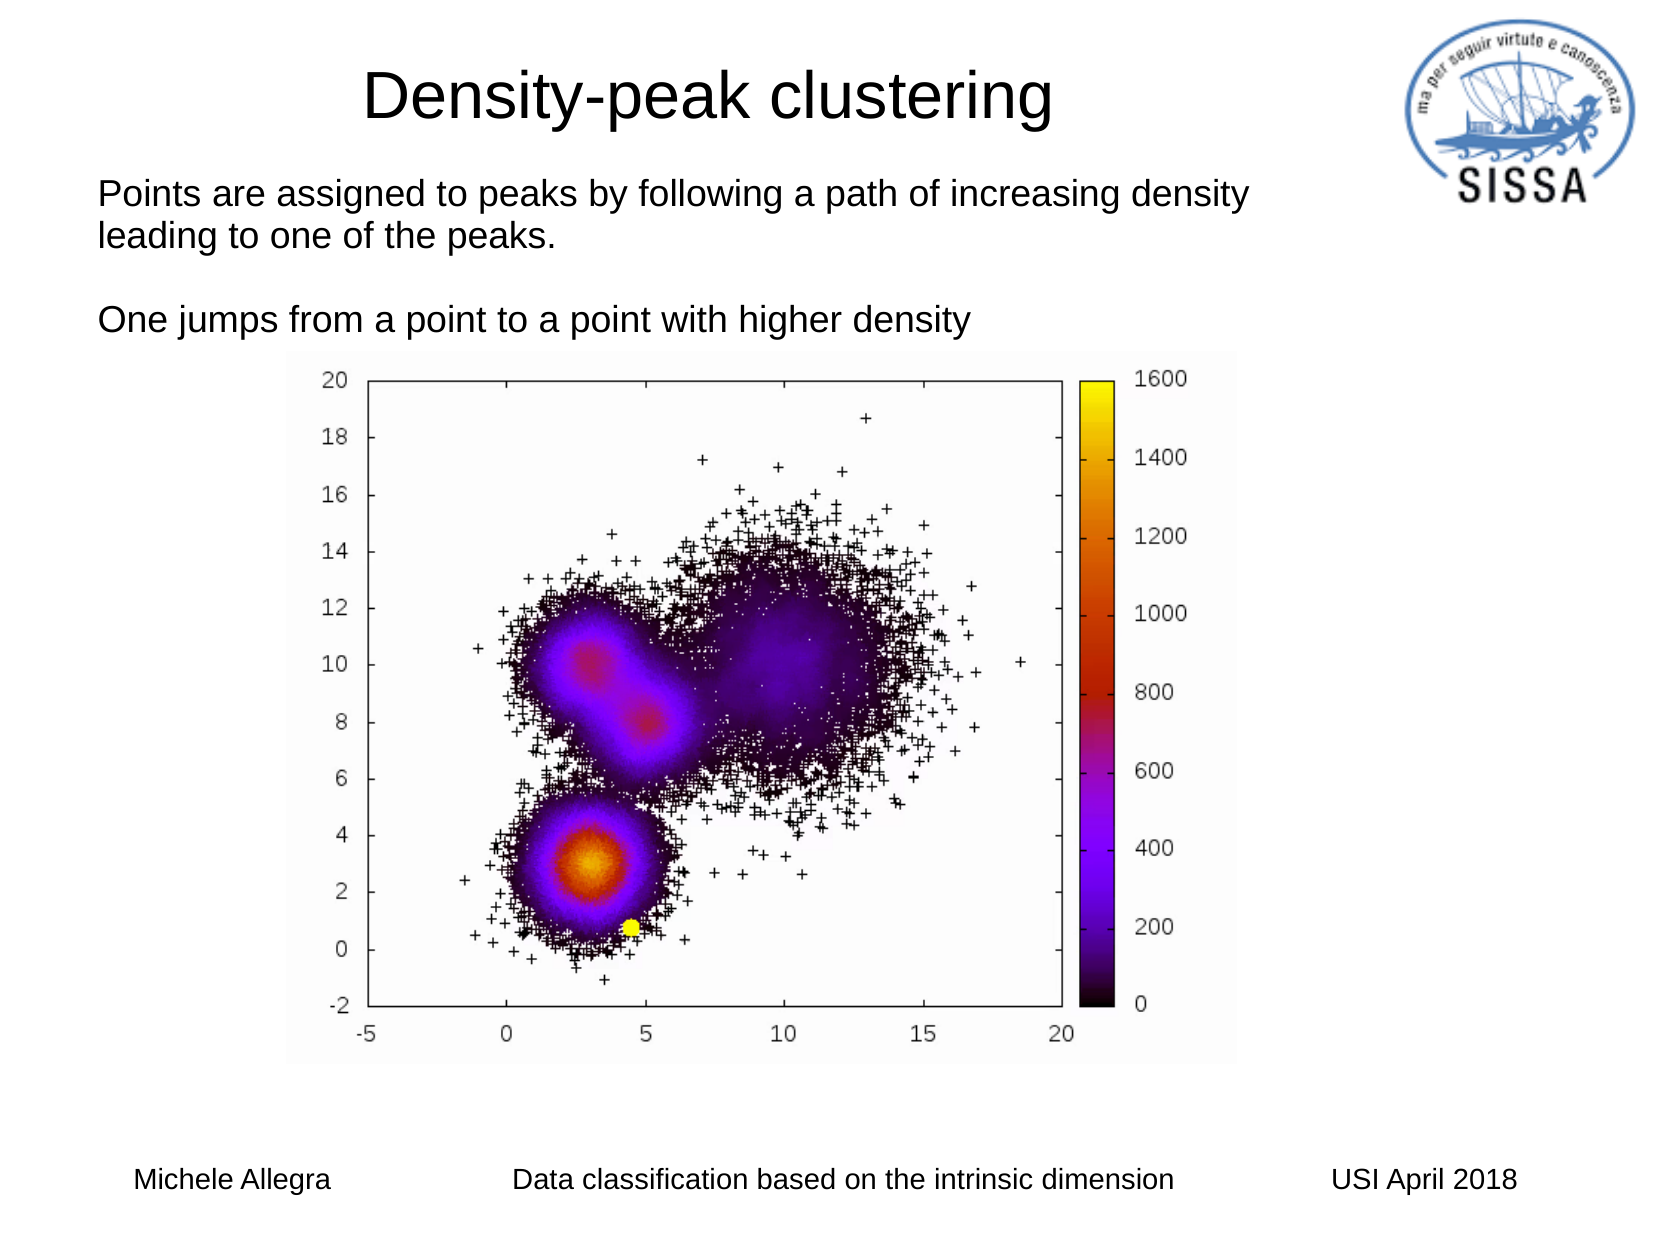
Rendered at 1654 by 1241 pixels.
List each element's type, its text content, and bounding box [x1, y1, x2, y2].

title Michele Allegra Data classification based on the intrinsic dimension USI April 2018 [82, 1141, 1571, 1217]
picture [1391, 16, 1652, 207]
text_box Points are assigned to peaks by following a path of increasing density leading to one of the peaks. One jumps from a point to a point with higher density [82, 165, 1382, 475]
text_box [285, 475, 1238, 1065]
title Density-peak clustering [82, 44, 1335, 147]
